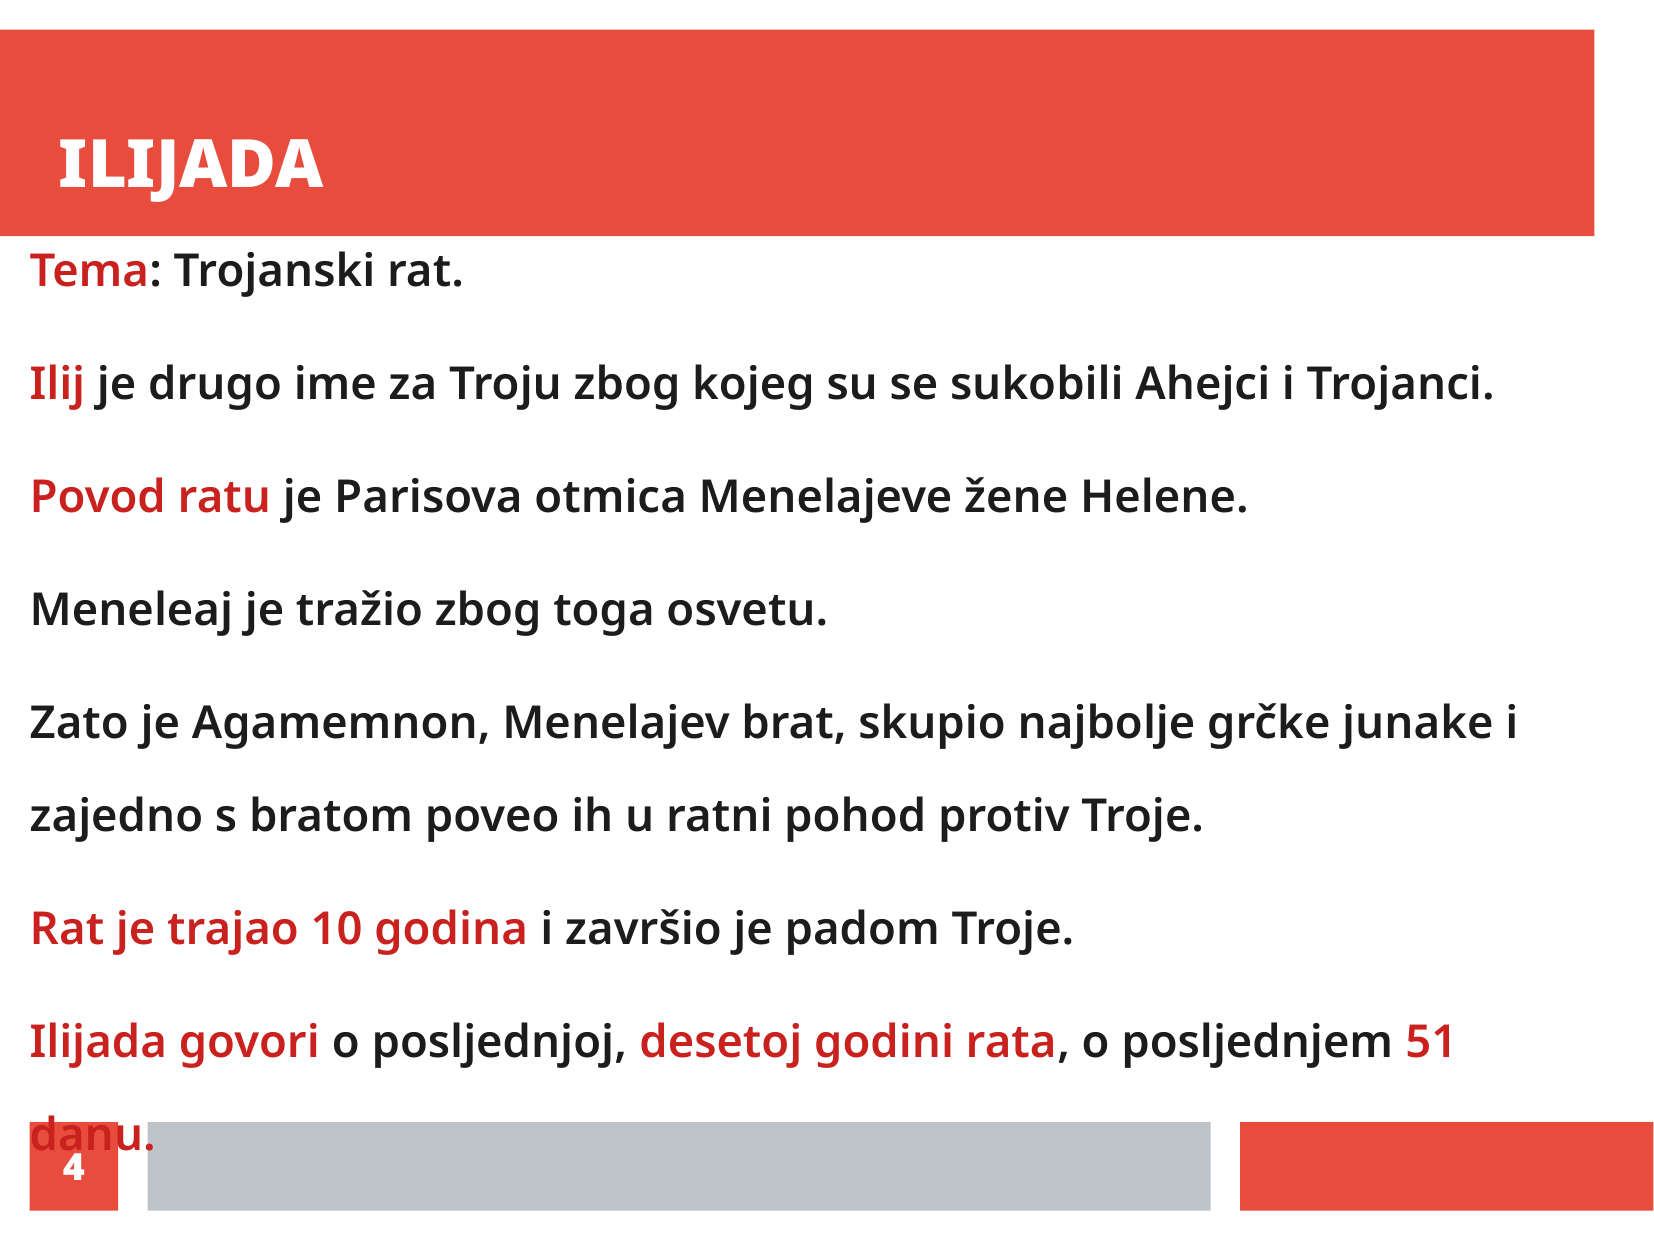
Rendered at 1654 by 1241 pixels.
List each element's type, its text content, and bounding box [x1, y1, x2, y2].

list Tema: Trojanski rat. Ilij je drugo ime za Troju zbog kojeg su se sukobili Ahejci i Trojanci. Povod ratu je Parisova otmica Menelajeve žene Helene. Meneleaj je tražio zbog toga osvetu. Zato je Agamemnon, Menelajev brat, skupio najbolje grčke junake i zajedno s bratom poveo ih u ratni pohod protiv Troje. Rat je trajao 10 godina i završio je padom Troje. Ilijada govori o posljednjoj, desetoj godini rata, o posljednjem 51 danu. [29, 206, 1536, 1170]
title ILIJADA [59, 59, 1595, 207]
